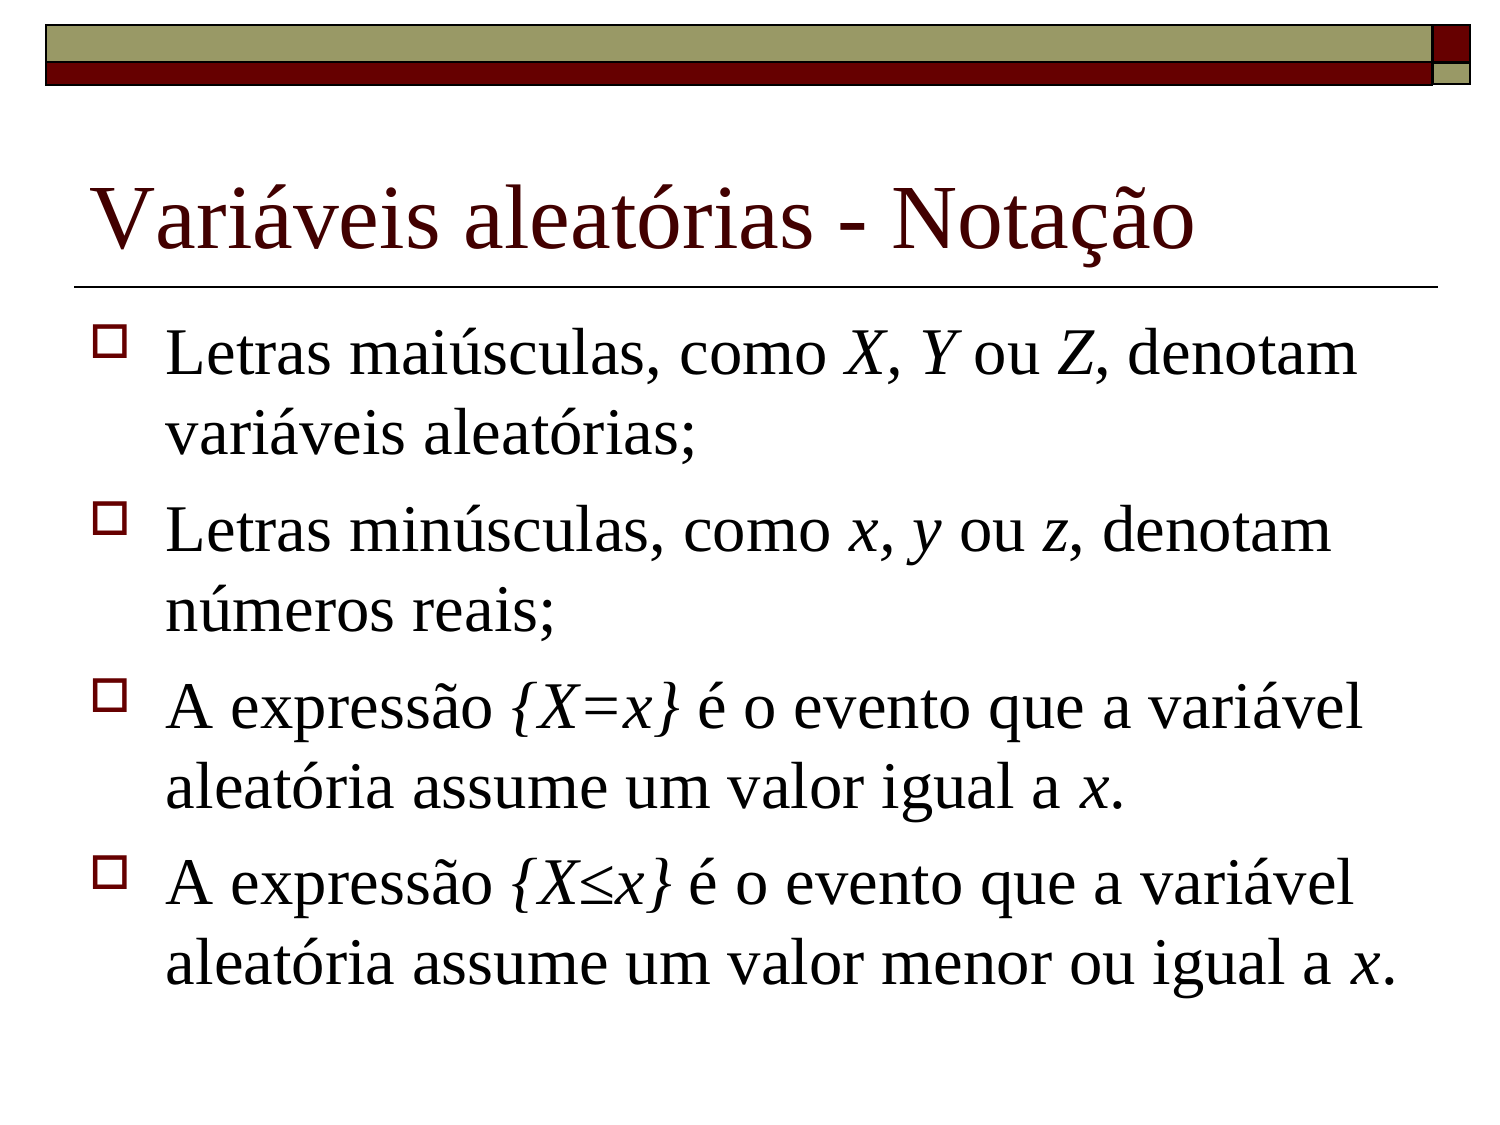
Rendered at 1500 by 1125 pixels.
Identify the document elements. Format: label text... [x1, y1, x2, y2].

title Variáveis aleatórias - Notação [75, 87, 1426, 275]
list Letras maiúsculas, como X, Y ou Z, denotam variáveis aleatórias; Letras minúsculas, como x, y ou z, denotam números reais; A expressão {X=x} é o evento que a variável aleatória assume um valor igual a x. A expressão {X≤x} é o evento que a variável aleatória assume um valor menor ou igual a x. [75, 299, 1426, 1102]
